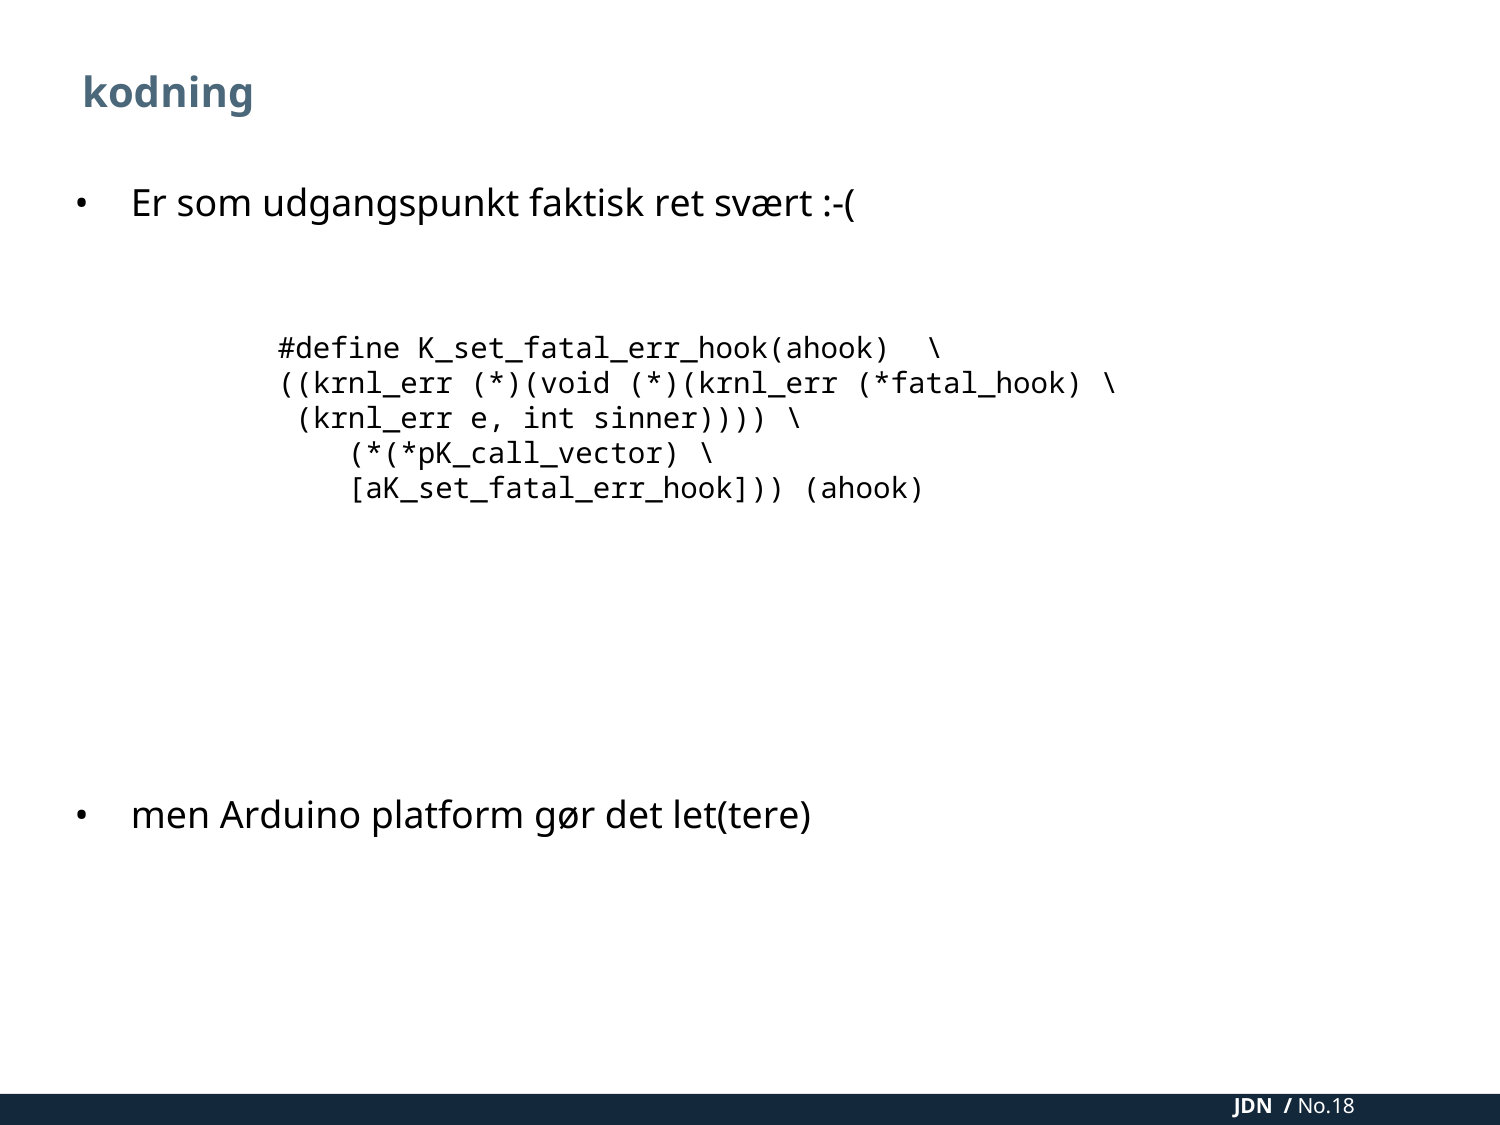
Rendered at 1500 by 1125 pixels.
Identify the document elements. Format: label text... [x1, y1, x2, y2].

text_box #define K_set_fatal_err_hook(ahook) \ ((krnl_err (*)(void (*)(krnl_err (*fatal_hook) \ (krnl_err e, int sinner)))) \ (*(*pK_call_vector) \ [aK_set_fatal_err_hook])) (ahook) [263, 321, 1409, 742]
list Er som udgangspunkt faktisk ret svært :-( men Arduino platform gør det let(tere) [68, 176, 1462, 1094]
title kodning [67, 34, 1416, 148]
